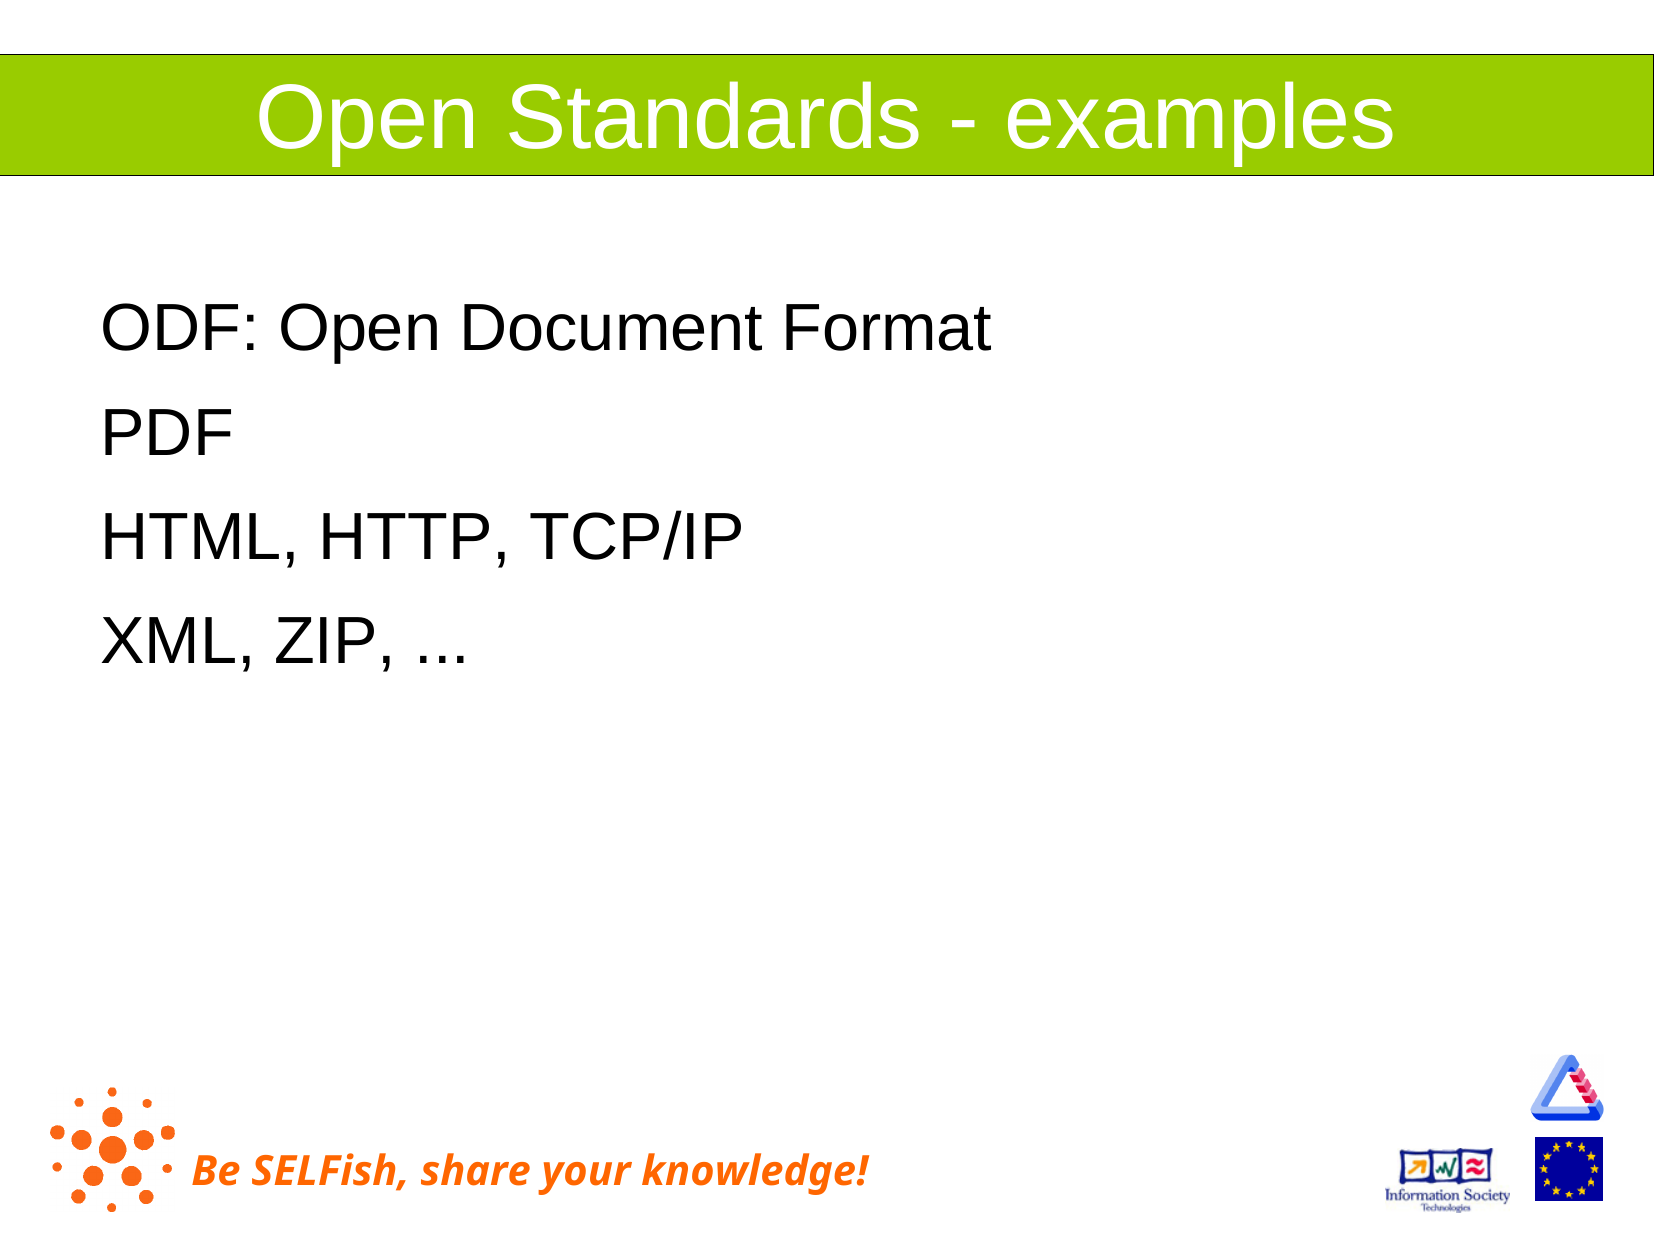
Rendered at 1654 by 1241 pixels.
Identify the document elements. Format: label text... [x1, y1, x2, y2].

picture [50, 1087, 175, 1212]
title Open Standards - examples [82, 48, 1571, 185]
list ODF: Open Document Format PDF HTML, HTTP, TCP/IP XML, ZIP, ... [82, 290, 1571, 1109]
picture [1530, 1054, 1604, 1122]
picture [1385, 1148, 1510, 1213]
picture [1535, 1137, 1603, 1201]
